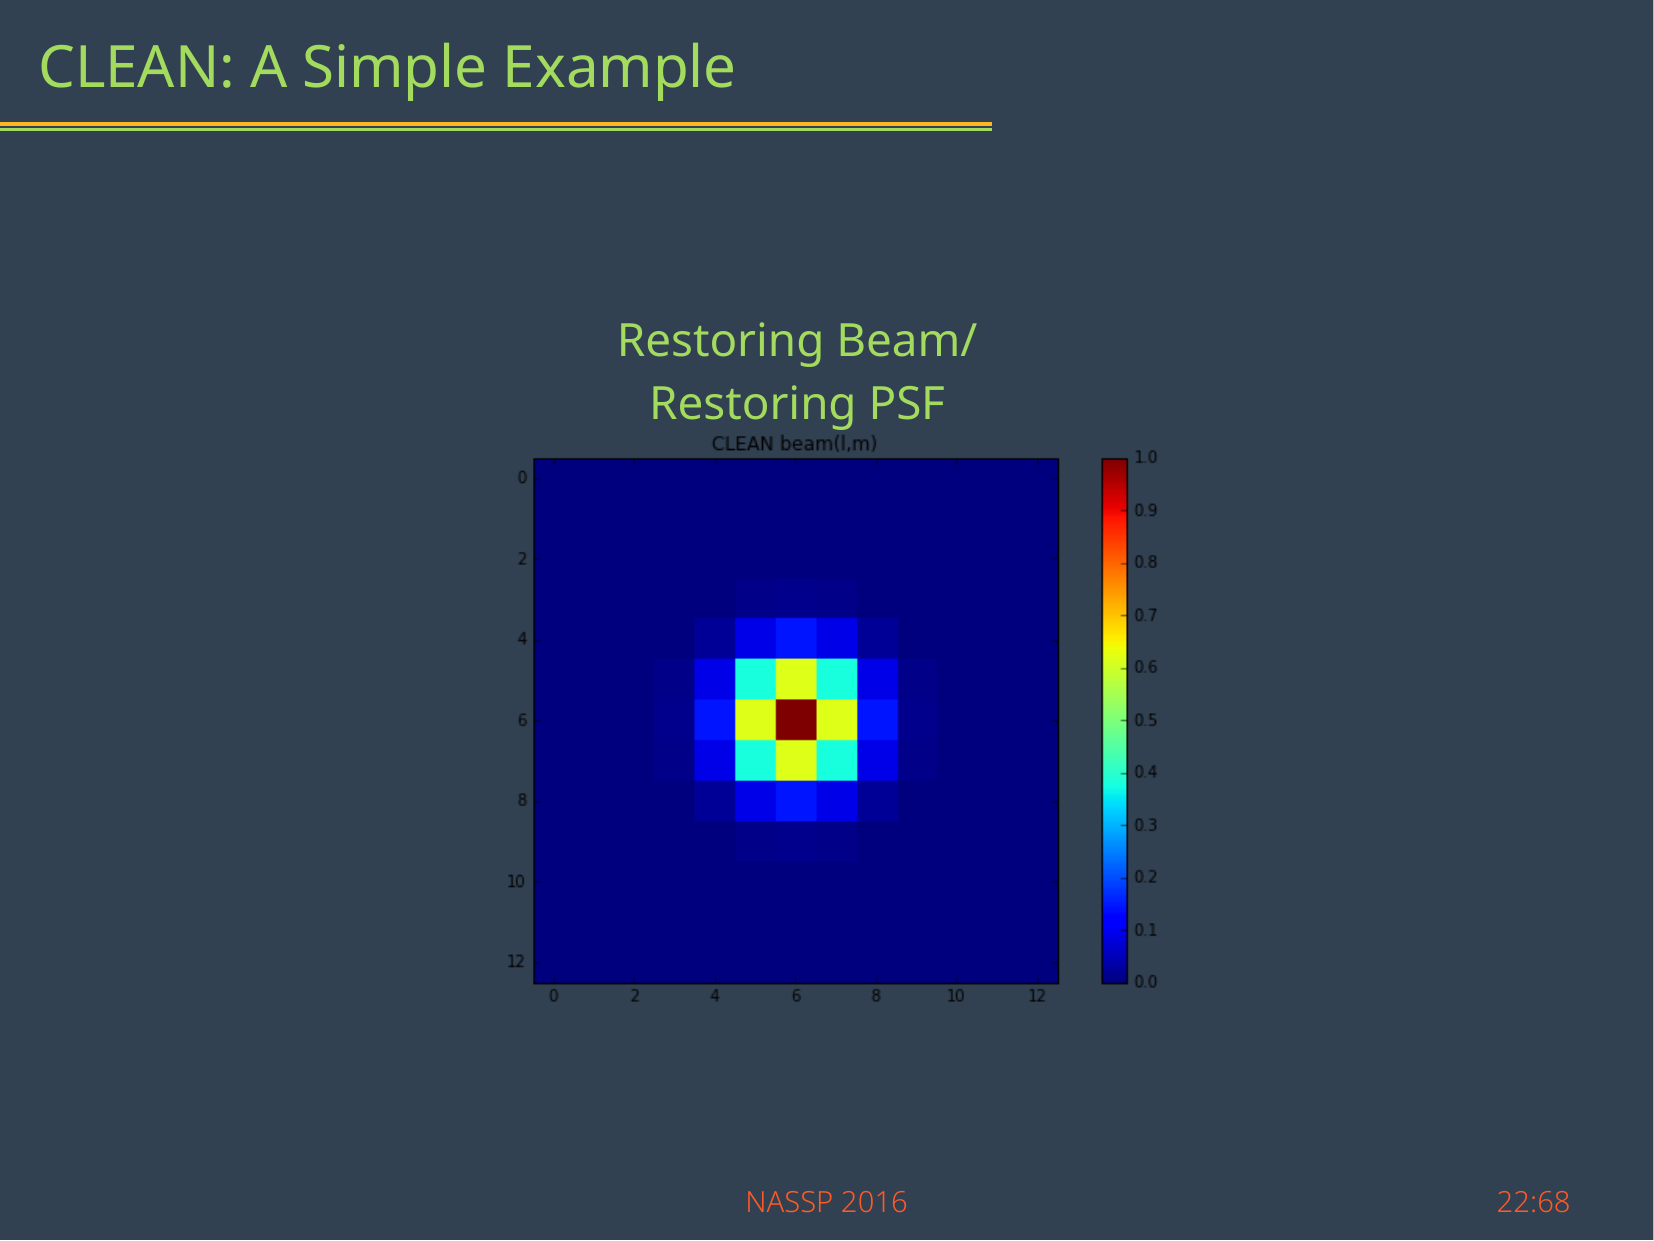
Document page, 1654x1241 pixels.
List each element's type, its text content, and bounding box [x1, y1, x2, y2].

text_box CLEAN: A Simple Example [23, 17, 1063, 103]
picture [496, 424, 1169, 1016]
text_box Restoring Beam/ Restoring PSF [566, 300, 1028, 424]
